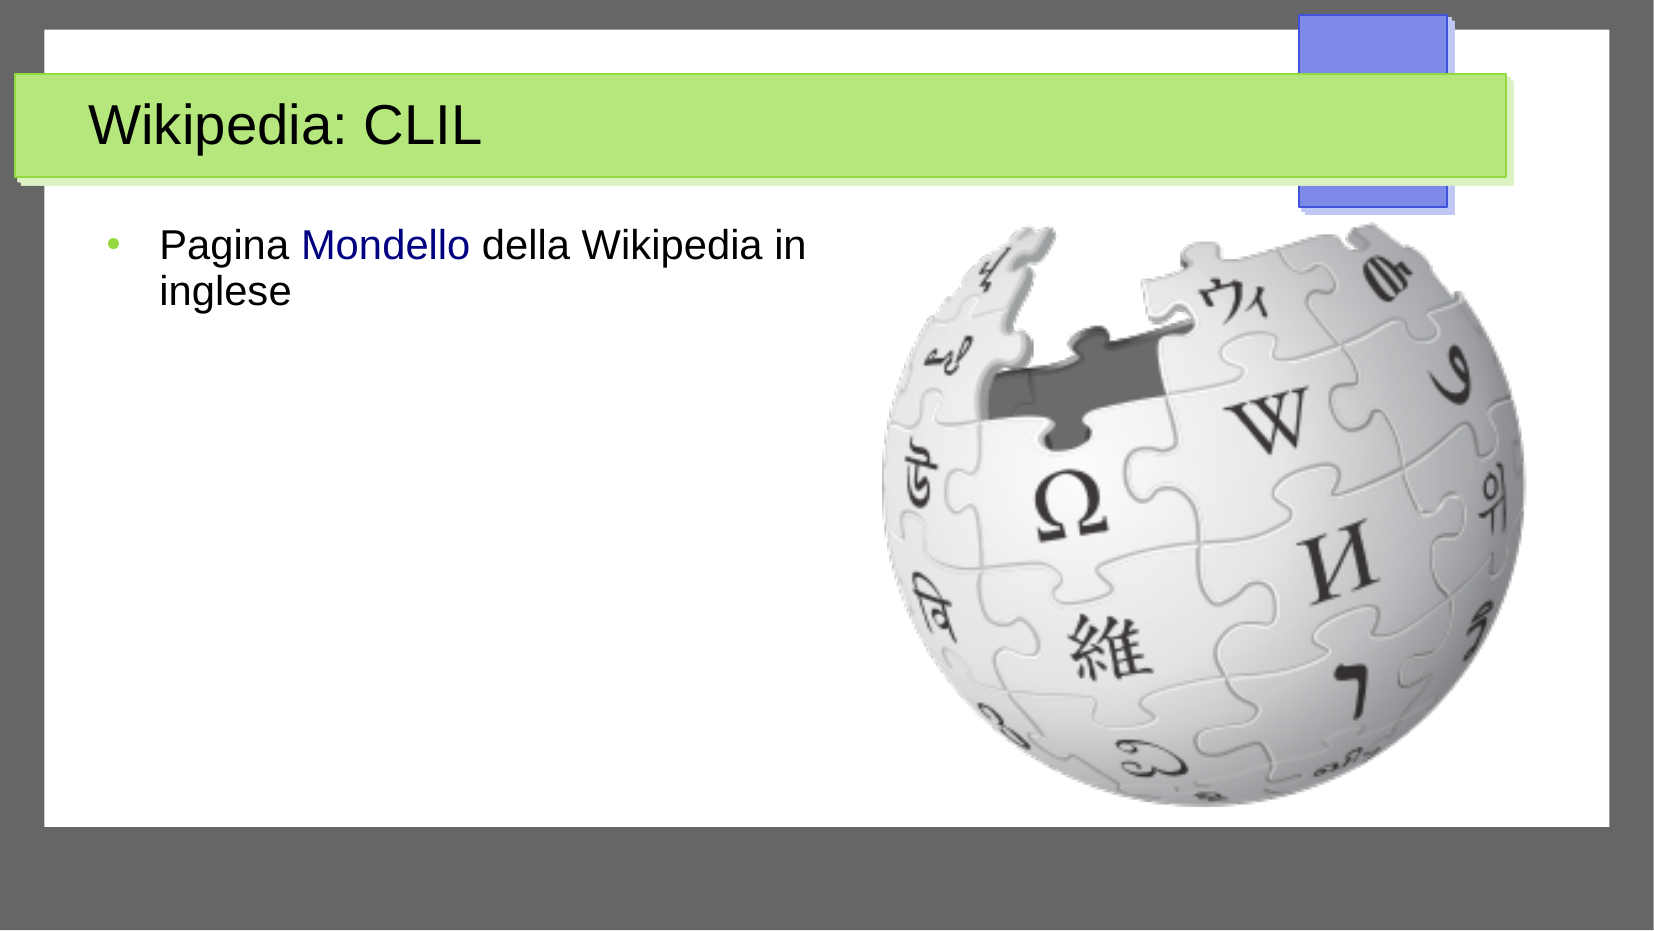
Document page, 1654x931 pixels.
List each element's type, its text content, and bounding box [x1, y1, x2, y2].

list Pagina Mondello della Wikipedia in inglese [88, 221, 809, 813]
picture [881, 221, 1529, 813]
title Wikipedia: CLIL [88, 73, 1506, 178]
